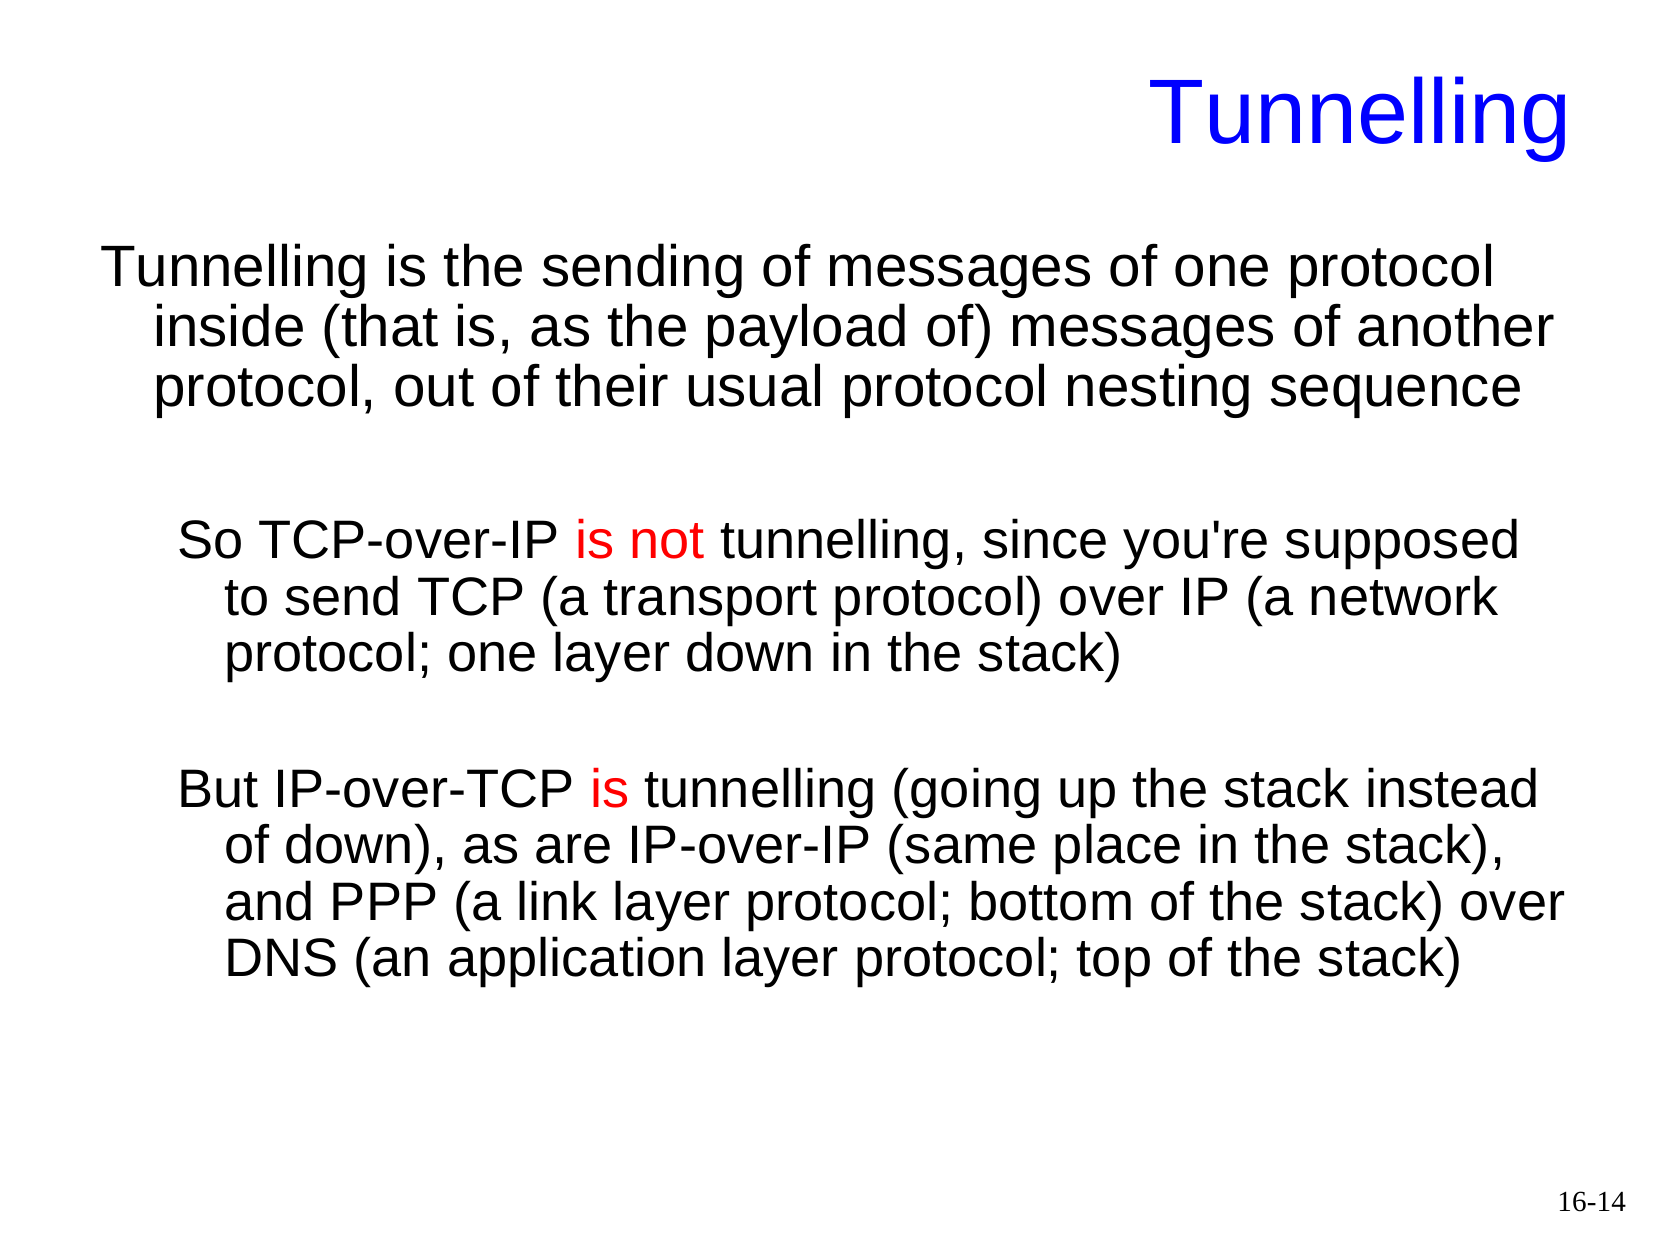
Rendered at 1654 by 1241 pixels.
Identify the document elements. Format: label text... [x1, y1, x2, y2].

title Tunnelling [84, 18, 1573, 211]
list Tunnelling is the sending of messages of one protocol inside (that is, as the payload of) messages of another protocol, out of their usual protocol nesting sequence So TCP-over-IP is not tunnelling, since you're supposed to send TCP (a transport protocol) over IP (a network protocol; one layer down in the stack) But IP-over-TCP is tunnelling (going up the stack instead of down), as are IP-over-IP (same place in the stack), and PPP (a link layer protocol; bottom of the stack) over DNS (an application layer protocol; top of the stack) [82, 237, 1571, 1156]
